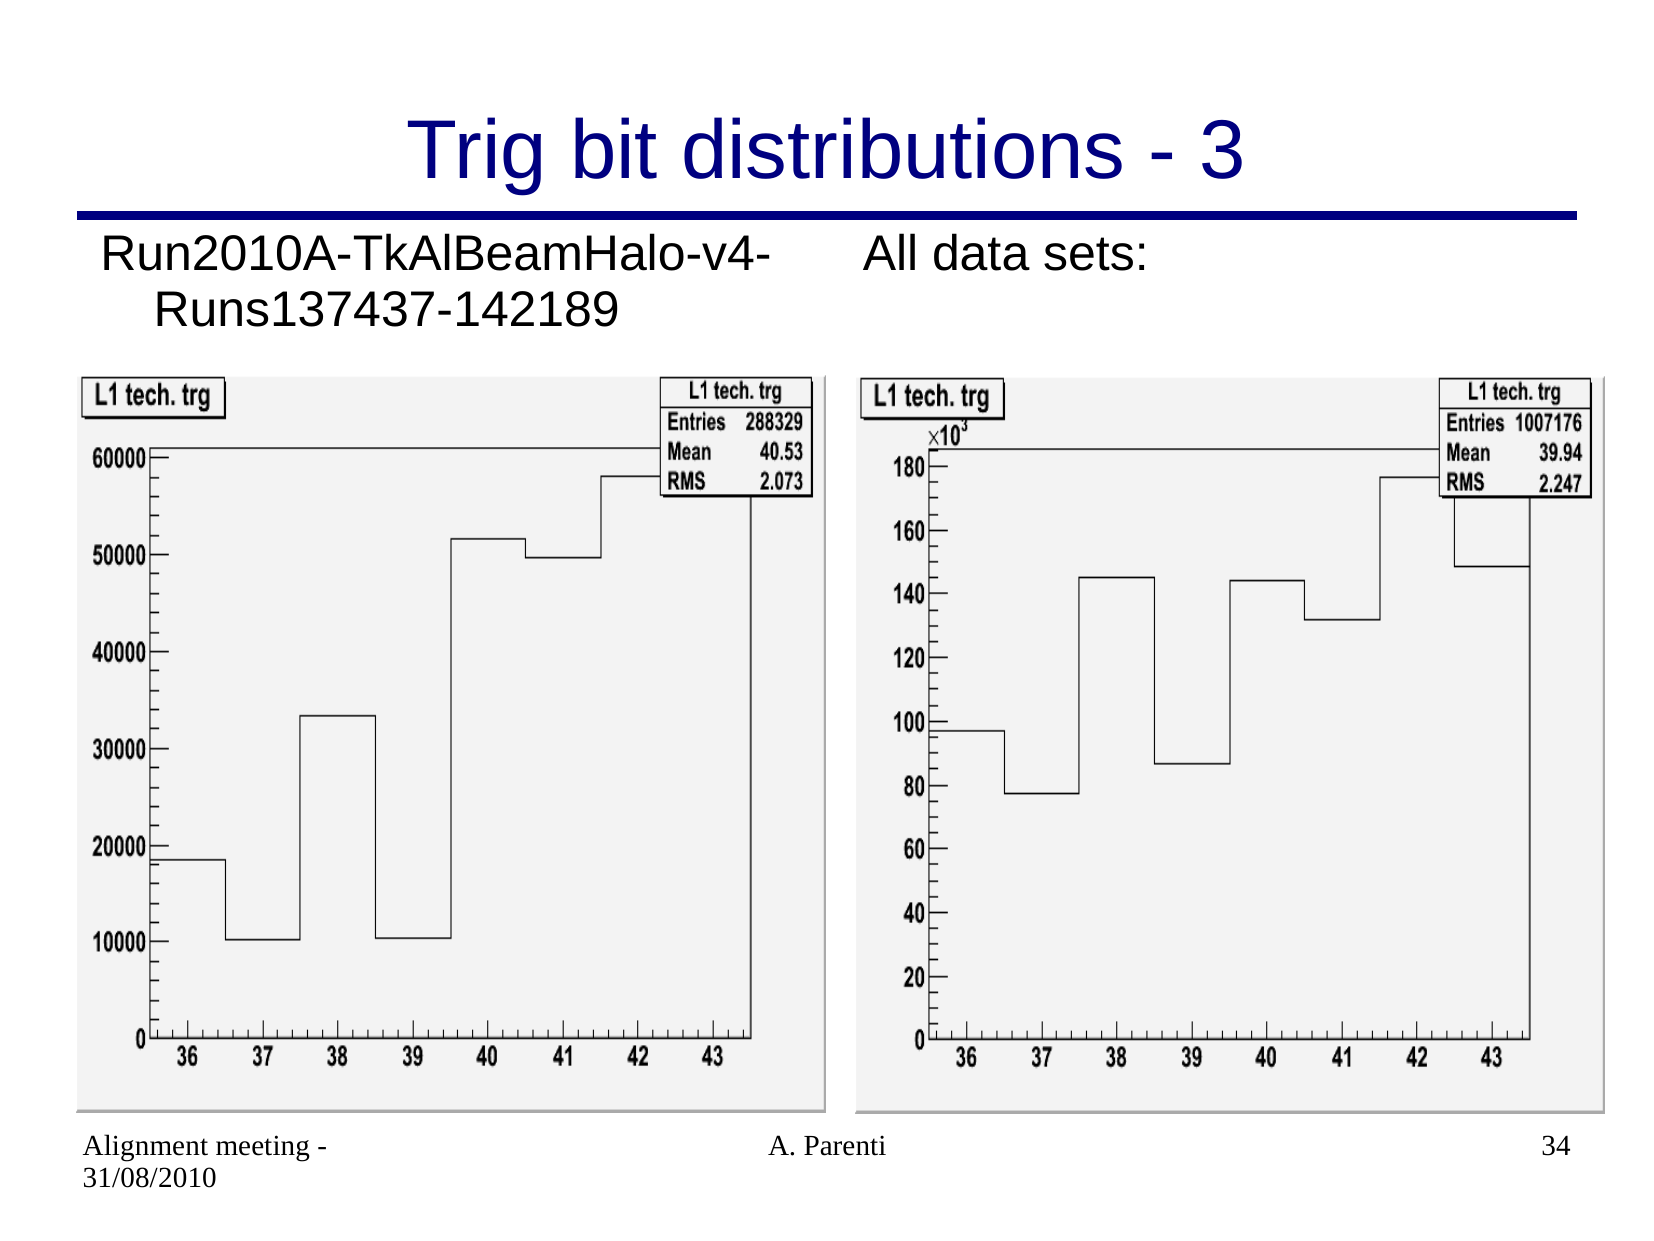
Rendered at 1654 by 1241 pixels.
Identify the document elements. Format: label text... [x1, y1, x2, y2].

title Trig bit distributions - 3 [82, 75, 1571, 226]
list Run2010A-TkAlBeamHalo-v4-Runs137437-142189 [82, 225, 809, 337]
picture [854, 375, 1605, 1114]
list All data sets: [845, 225, 1572, 1094]
picture [75, 374, 826, 1114]
